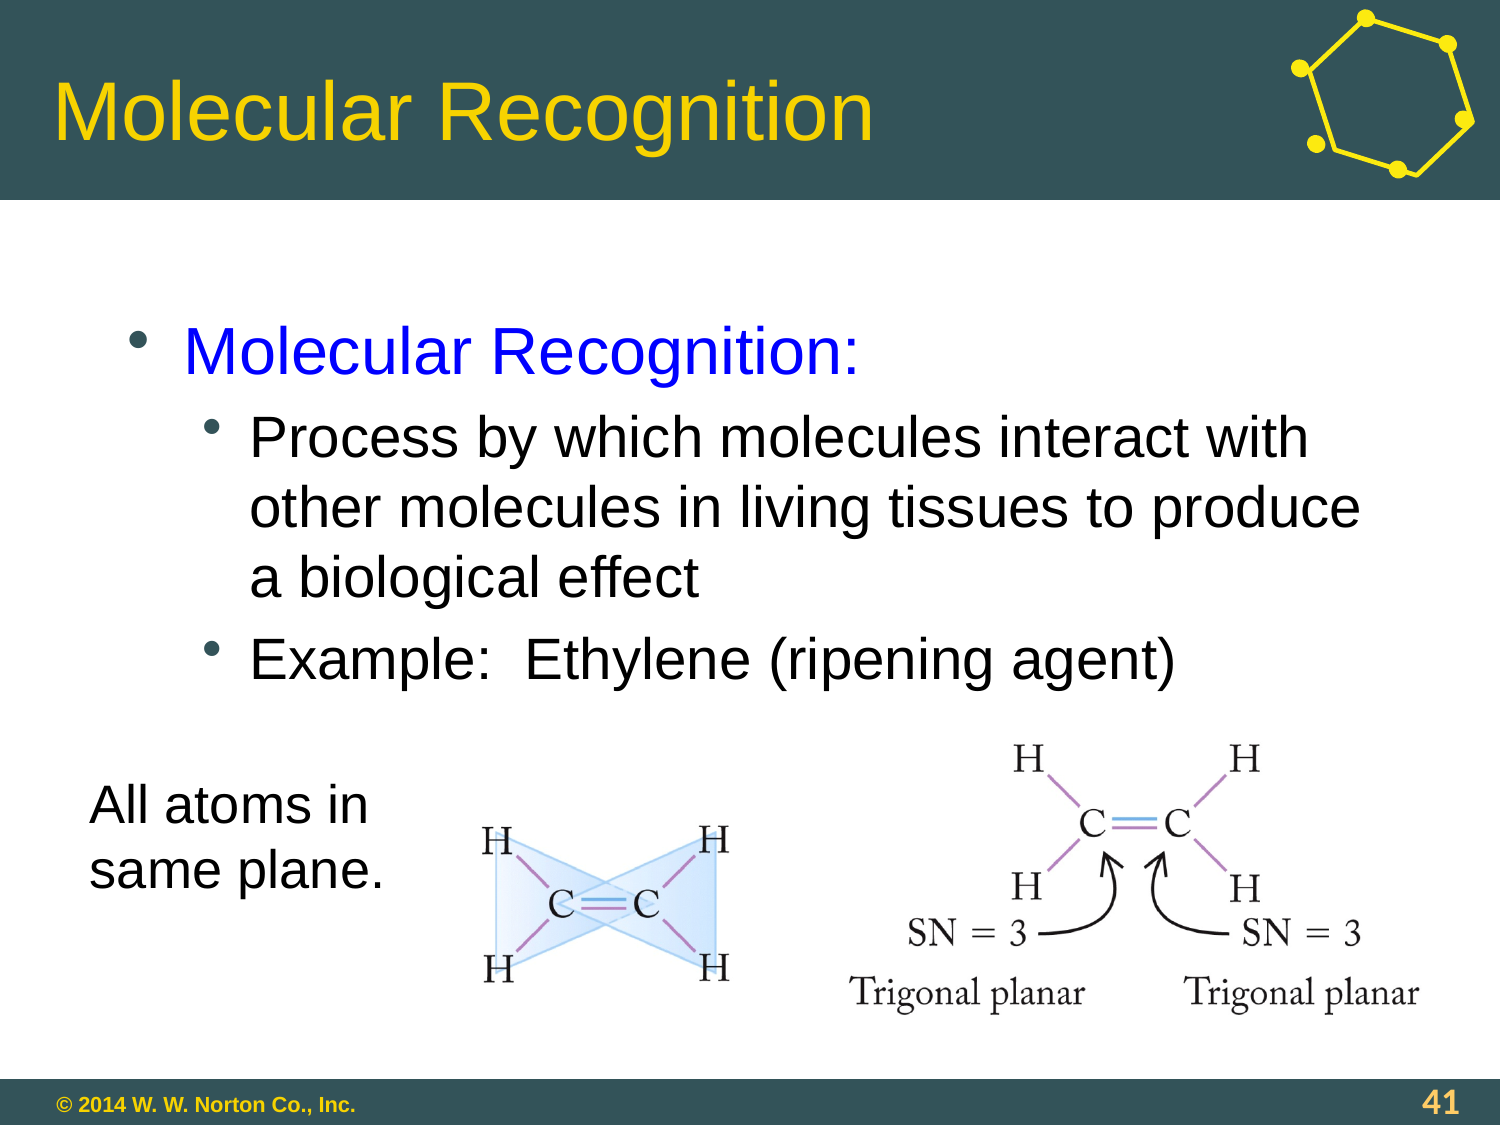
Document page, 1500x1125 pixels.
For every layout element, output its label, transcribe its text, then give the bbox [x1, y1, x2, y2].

list Molecular Recognition: Process by which molecules interact with other molecules in living tissues to produce a biological effect Example: Ethylene (ripening agent) [112, 299, 1400, 700]
picture [300, 725, 1436, 1036]
text_box All atoms in same plane. [75, 762, 413, 908]
slide_number <number> [1400, 1073, 1475, 1125]
title Molecular Recognition [37, 19, 1118, 195]
